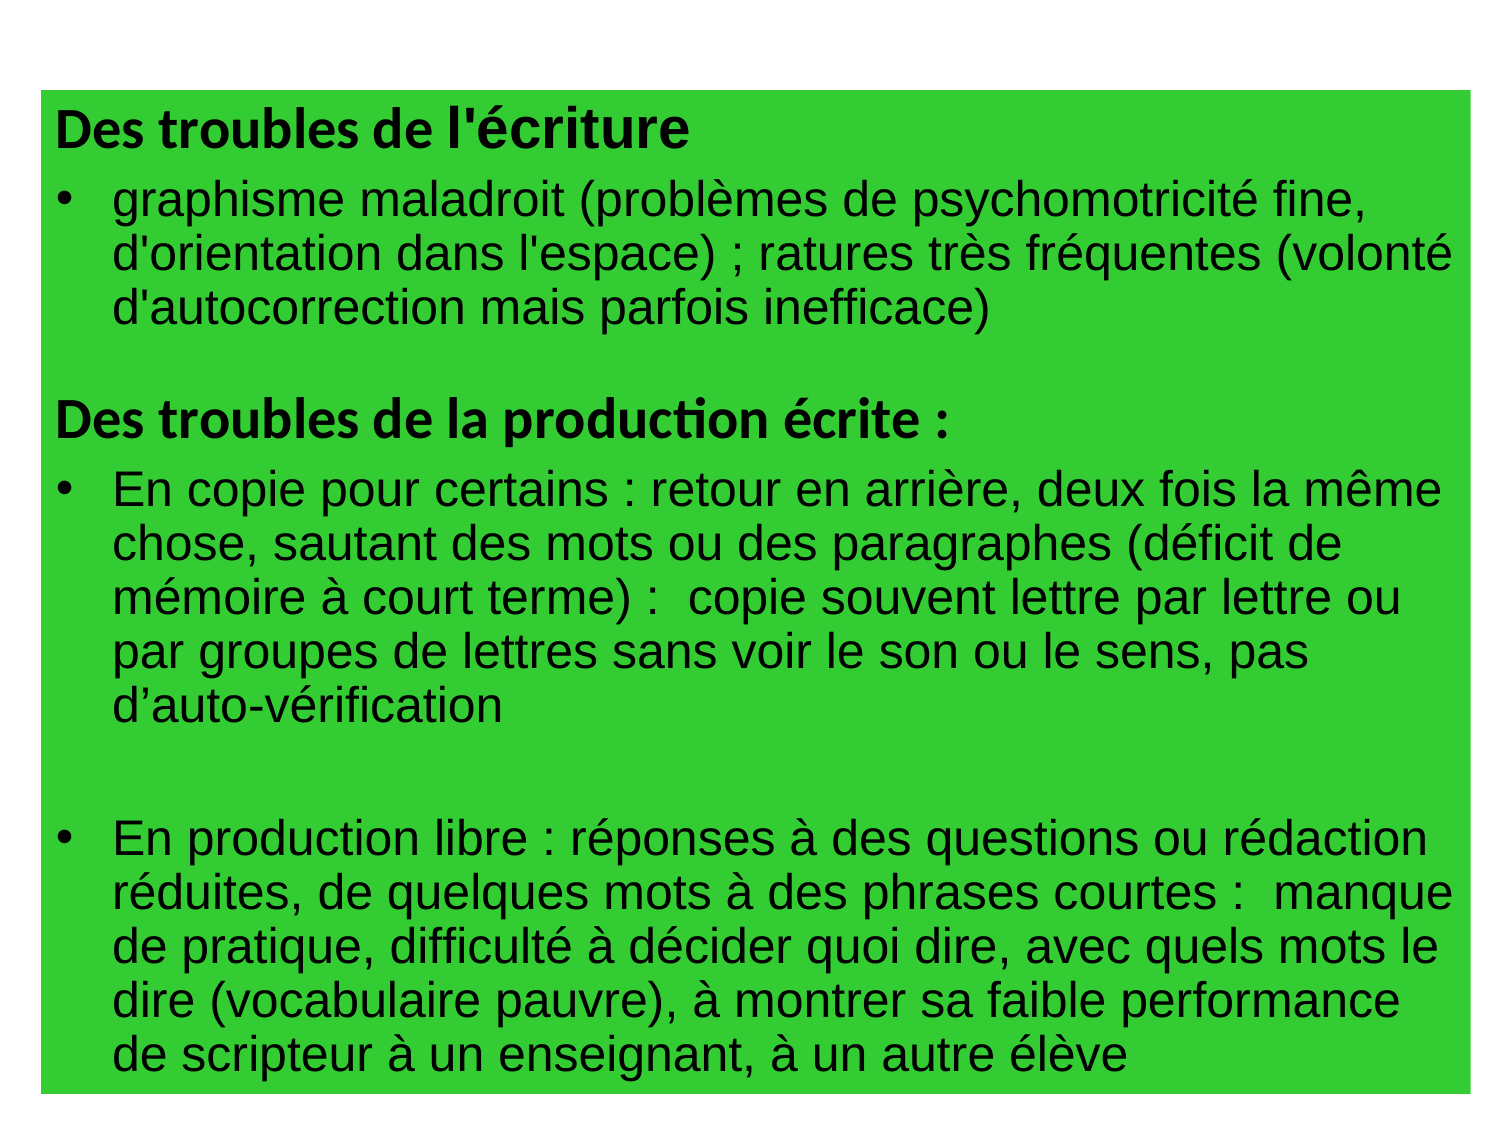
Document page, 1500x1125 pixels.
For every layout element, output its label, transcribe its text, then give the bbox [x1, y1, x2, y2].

list Des troubles de l'écriture graphisme maladroit (problèmes de psychomotricité fine, d'orientation dans l'espace) ; ratures très fréquentes (volonté d'autocorrection mais parfois inefficace) Des troubles de la production écrite : En copie pour certains : retour en arrière, deux fois la même chose, sautant des mots ou des paragraphes (déficit de mémoire à court terme) : copie souvent lettre par lettre ou par groupes de lettres sans voir le son ou le sens, pas d’auto-vérification En production libre : réponses à des questions ou rédaction réduites, de quelques mots à des phrases courtes : manque de pratique, difficulté à décider quoi dire, avec quels mots le dire (vocabulaire pauvre), à montrer sa faible performance de scripteur à un enseignant, à un autre élève [41, 90, 1471, 1094]
